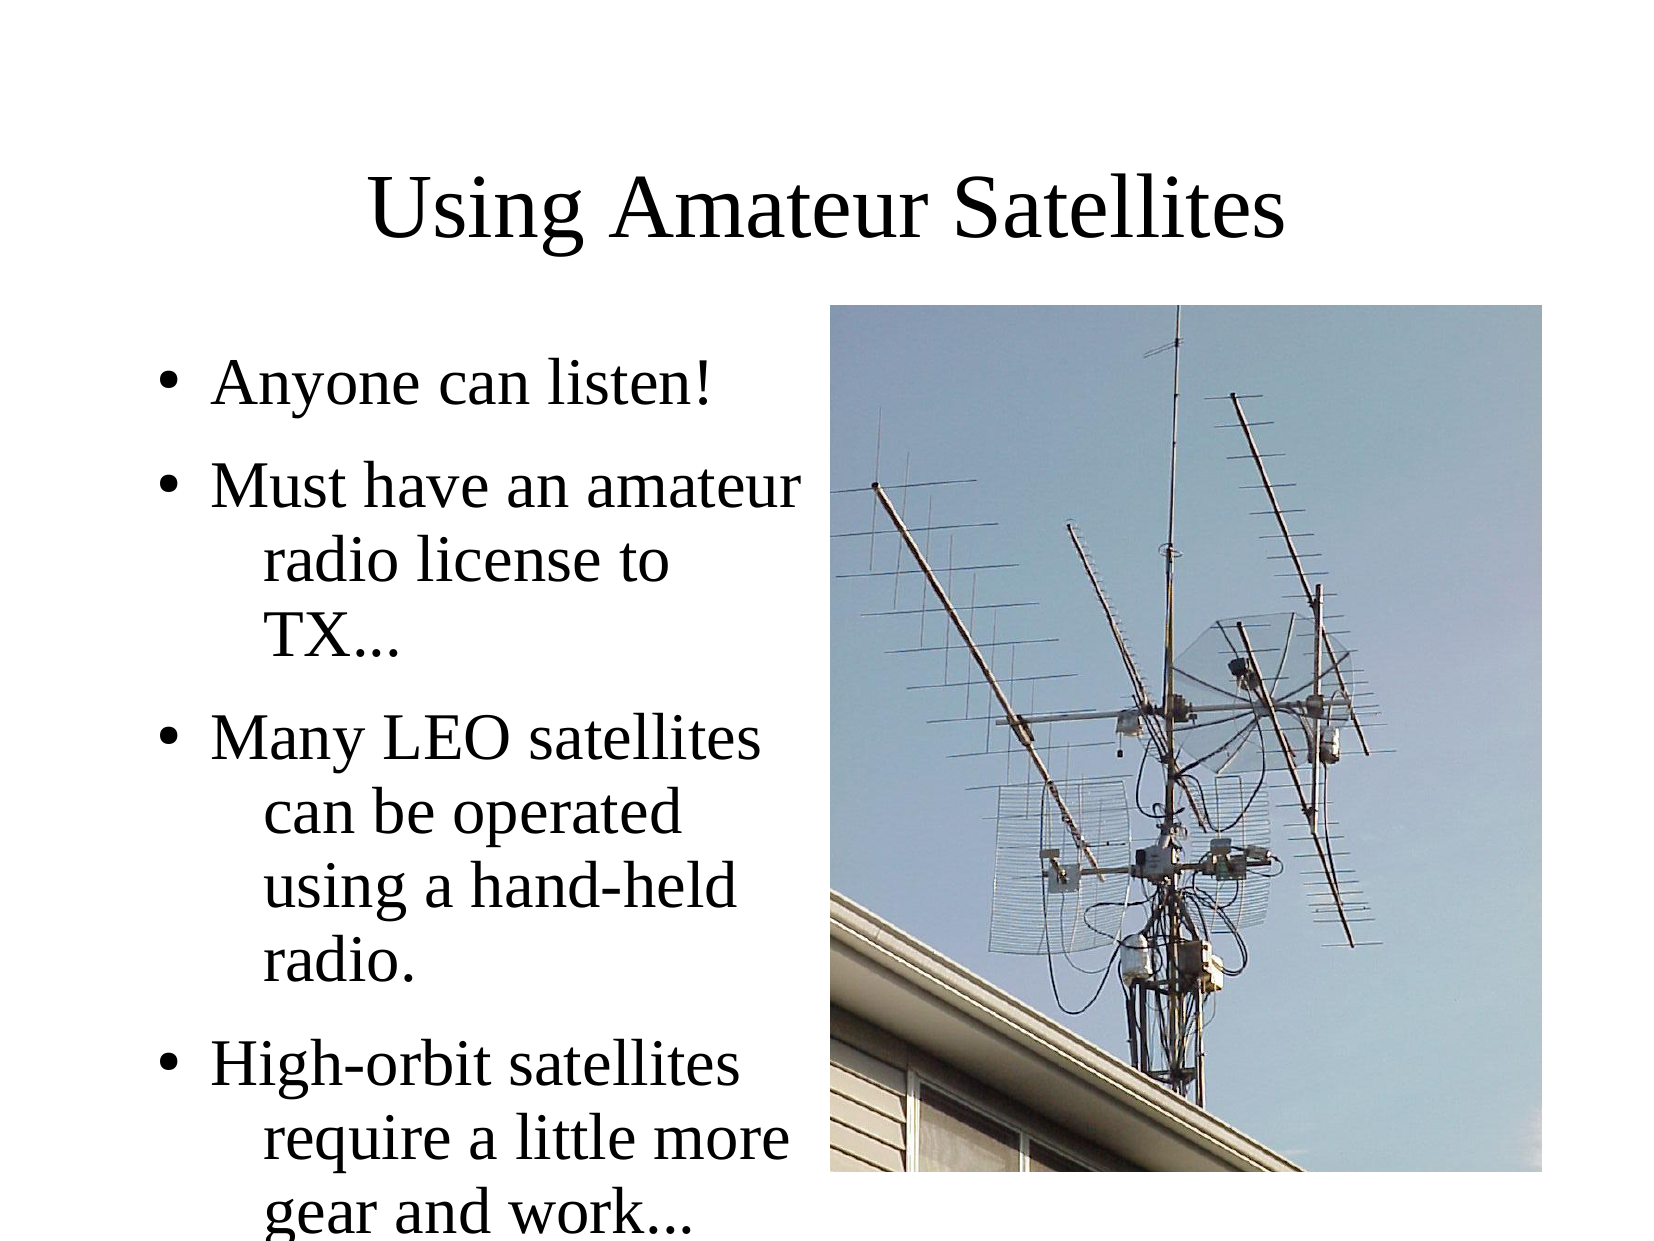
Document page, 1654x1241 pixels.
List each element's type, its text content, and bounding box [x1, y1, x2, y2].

picture [830, 305, 1542, 1172]
title Using Amateur Satellites [121, 102, 1534, 311]
list Anyone can listen! Must have an amateur radio license to TX... Many LEO satellites can be operated using a hand-held radio. High-orbit satellites require a little more gear and work... [121, 344, 811, 1127]
